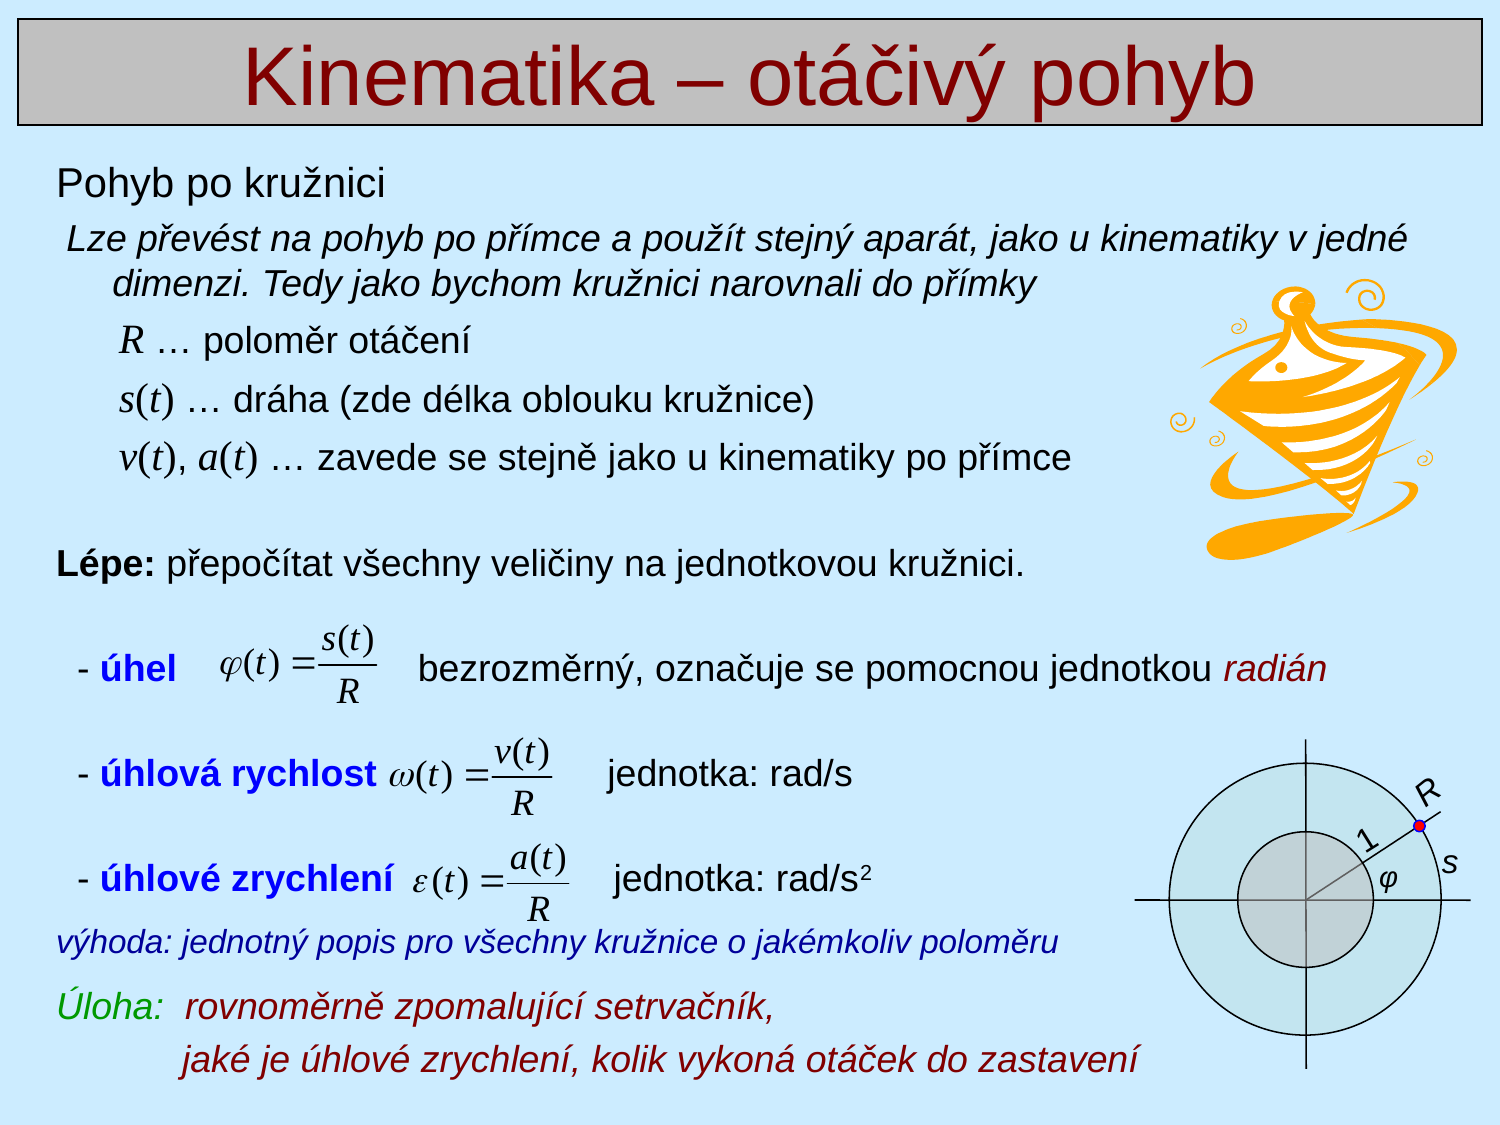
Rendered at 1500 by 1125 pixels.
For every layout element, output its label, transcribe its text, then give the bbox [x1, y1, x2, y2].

text_box φ [1364, 851, 1414, 902]
text_box 1 [1330, 802, 1401, 875]
text_box [1169, 763, 1442, 1036]
text_box Kinematika – otáčivý pohyb [17, 18, 1483, 126]
picture [406, 834, 578, 930]
picture [214, 615, 386, 712]
text_box s [1427, 833, 1474, 888]
text_box Pohyb po kružnici Lze převést na pohyb po přímce a použít stejný aparát, jako u kinematiky v jedné dimenzi. Tedy jako bychom kružnici narovnali do přímky R … poloměr otáčení s(t) … dráha (zde délka oblouku kružnice) v(t), a(t) … zavede se stejně jako u kinematiky po přímce Lépe: přepočítat všechny veličiny na jednotkovou kružnici. - úhel bezrozměrný, označuje se pomocnou jednotkou radián - úhlová rychlost jednotka: rad/s - úhlové zrychlení jednotka: rad/s2 výhoda: jednotný popis pro všechny kružnice o jakémkoliv poloměru Úloha: rovnoměrně zpomalující setrvačník, jaké je úhlové zrychlení, kolik vykoná otáček do zastavení [41, 148, 1500, 1007]
picture [1163, 278, 1458, 565]
text_box R [1388, 752, 1465, 829]
picture [383, 727, 561, 824]
